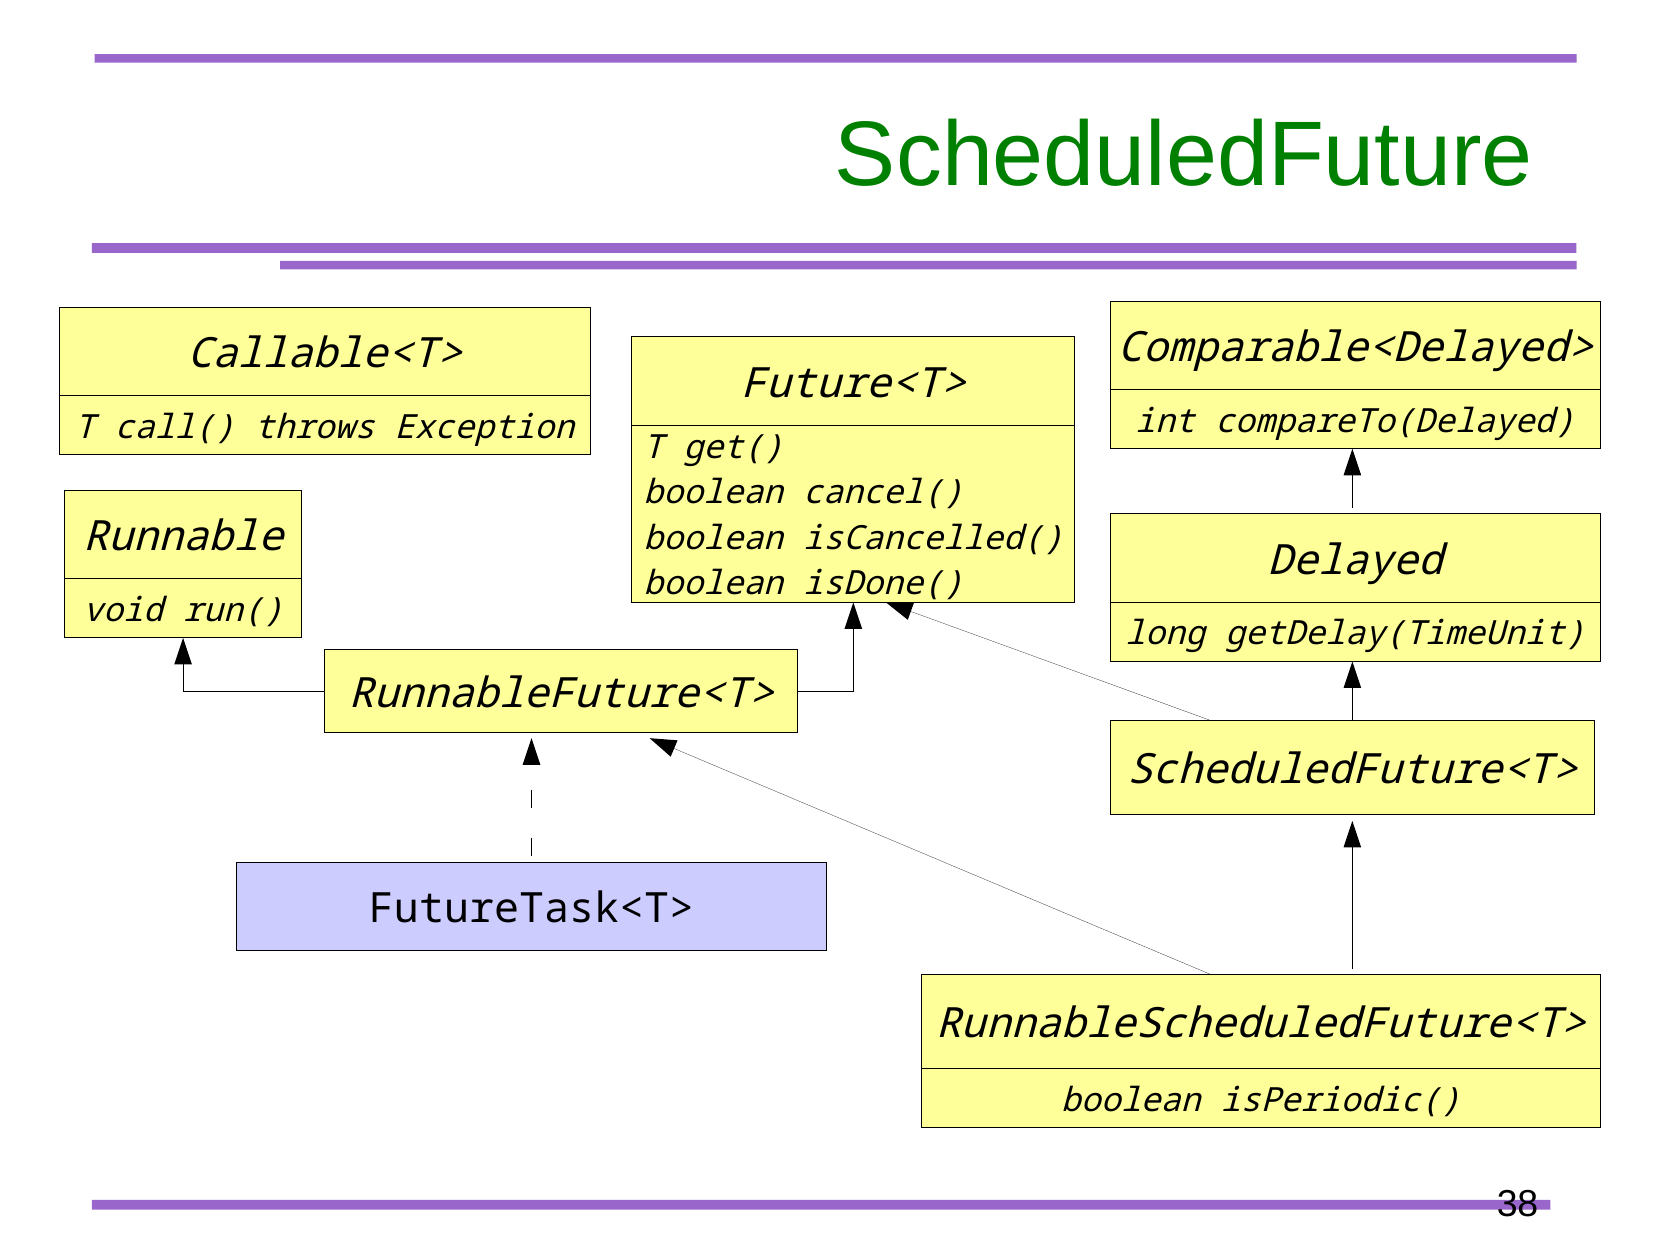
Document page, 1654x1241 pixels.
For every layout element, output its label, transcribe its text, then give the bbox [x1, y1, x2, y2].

text_box Future<T> [631, 336, 1075, 425]
text_box Comparable<Delayed> [1110, 301, 1601, 389]
text_box Runnable [64, 490, 302, 578]
text_box Delayed [1110, 513, 1601, 602]
text_box RunnableScheduledFuture<T> [921, 974, 1601, 1068]
text_box void run() [64, 578, 302, 638]
text_box T get() boolean cancel() boolean isCancelled() boolean isDone() [631, 425, 1075, 603]
title ScheduledFuture [121, 49, 1534, 257]
text_box long getDelay(TimeUnit) [1110, 602, 1601, 662]
text_box FutureTask<T> [236, 862, 827, 951]
text_box boolean isPeriodic() [921, 1068, 1601, 1128]
text_box Callable<T> [59, 307, 591, 395]
text_box ScheduledFuture<T> [1110, 720, 1595, 815]
text_box RunnableFuture<T> [324, 649, 798, 733]
text_box T call() throws Exception [59, 395, 591, 455]
text_box int compareTo(Delayed) [1110, 389, 1601, 449]
